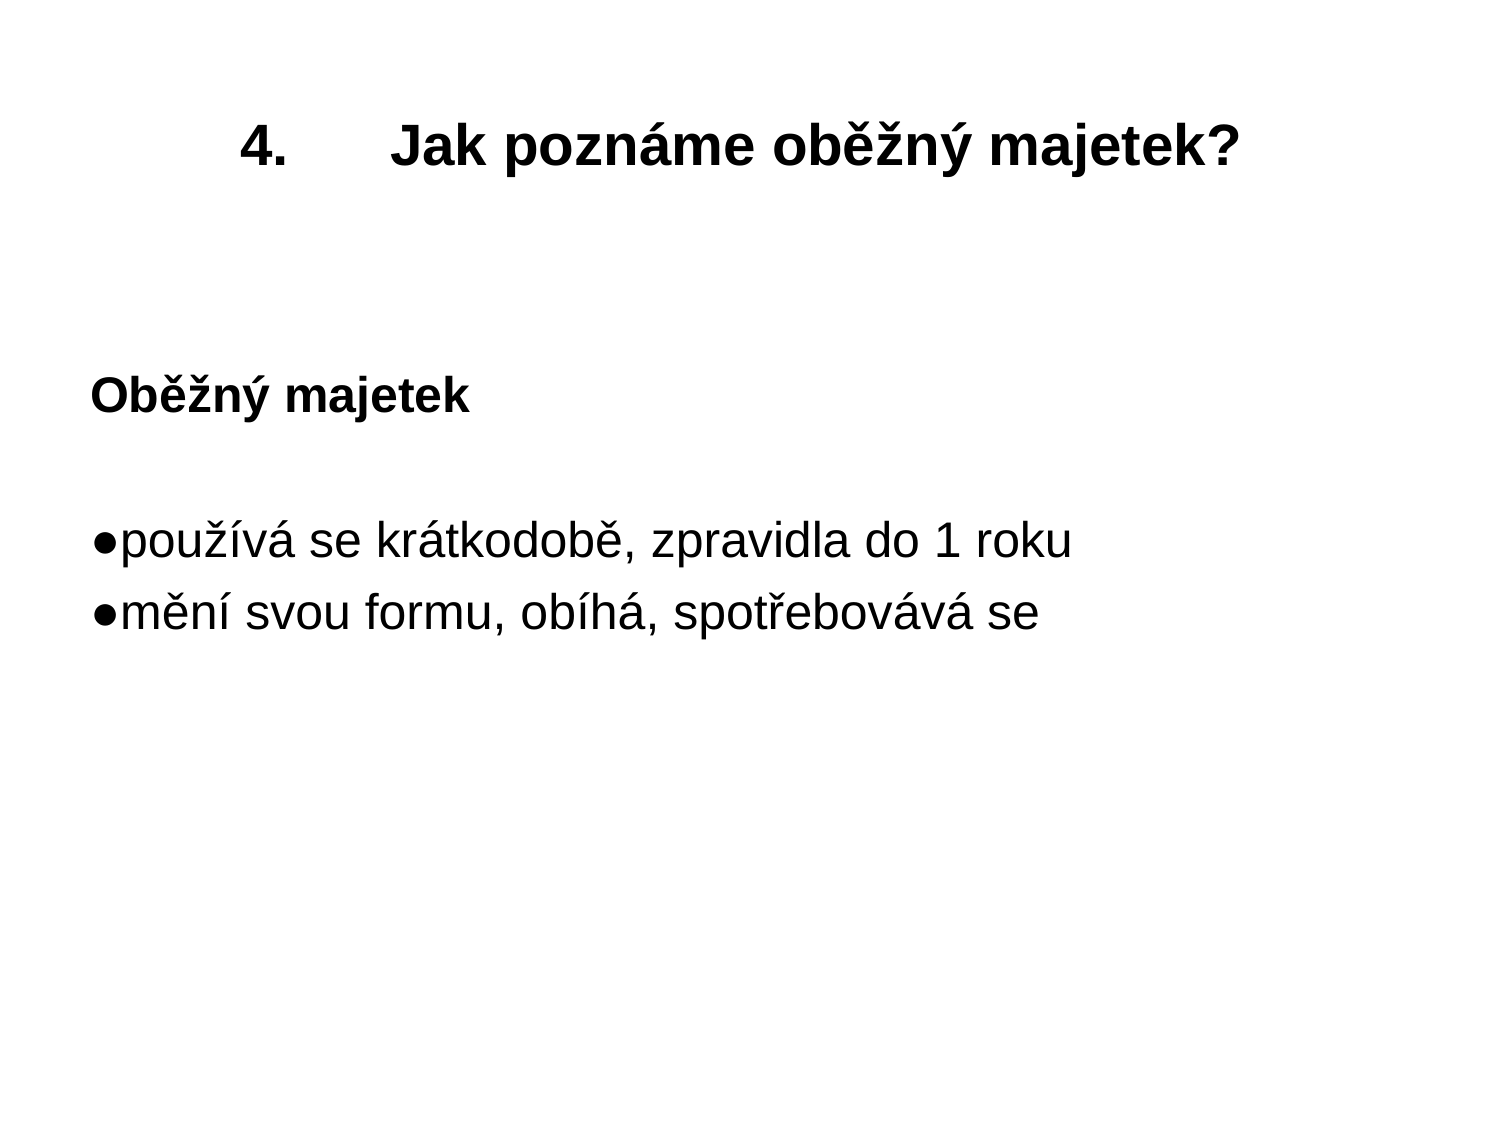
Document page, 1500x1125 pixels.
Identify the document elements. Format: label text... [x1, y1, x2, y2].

title 4. Jak poznáme oběžný majetek? [75, 45, 1426, 233]
list Oběžný majetek ●používá se krátkodobě, zpravidla do 1 roku ●mění svou formu, obíhá, spotřebovává se [75, 262, 1426, 1006]
